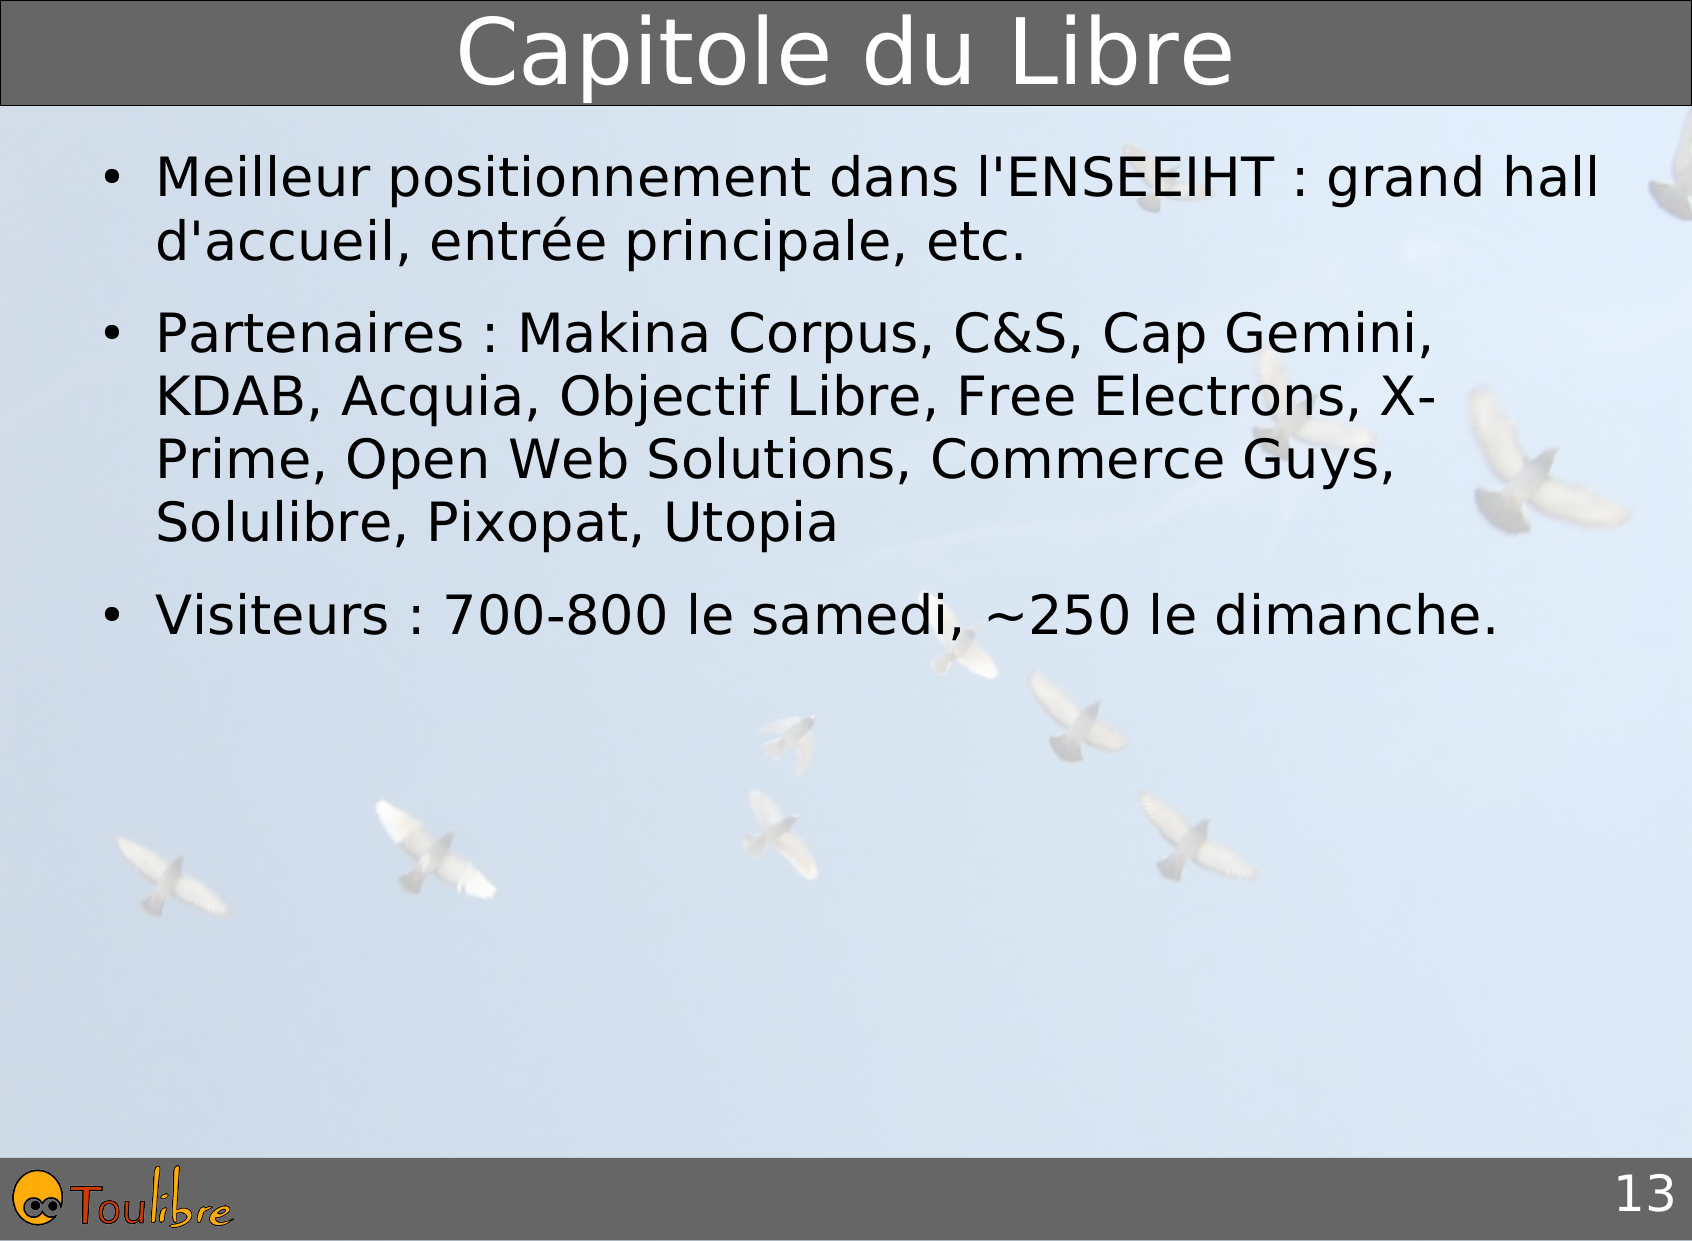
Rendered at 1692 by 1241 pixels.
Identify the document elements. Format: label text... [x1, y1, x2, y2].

title Capitole du Libre [0, 0, 1692, 107]
picture [12, 1165, 234, 1228]
list Meilleur positionnement dans l'ENSEEIHT : grand hall d'accueil, entrée principale, etc. Partenaires : Makina Corpus, C&S, Cap Gemini, KDAB, Acquia, Objectif Libre, Free Electrons, X-Prime, Open Web Solutions, Commerce Guys, Solulibre, Pixopat, Utopia Visiteurs : 700-800 le samedi, ~250 le dimanche. [84, 146, 1608, 1109]
